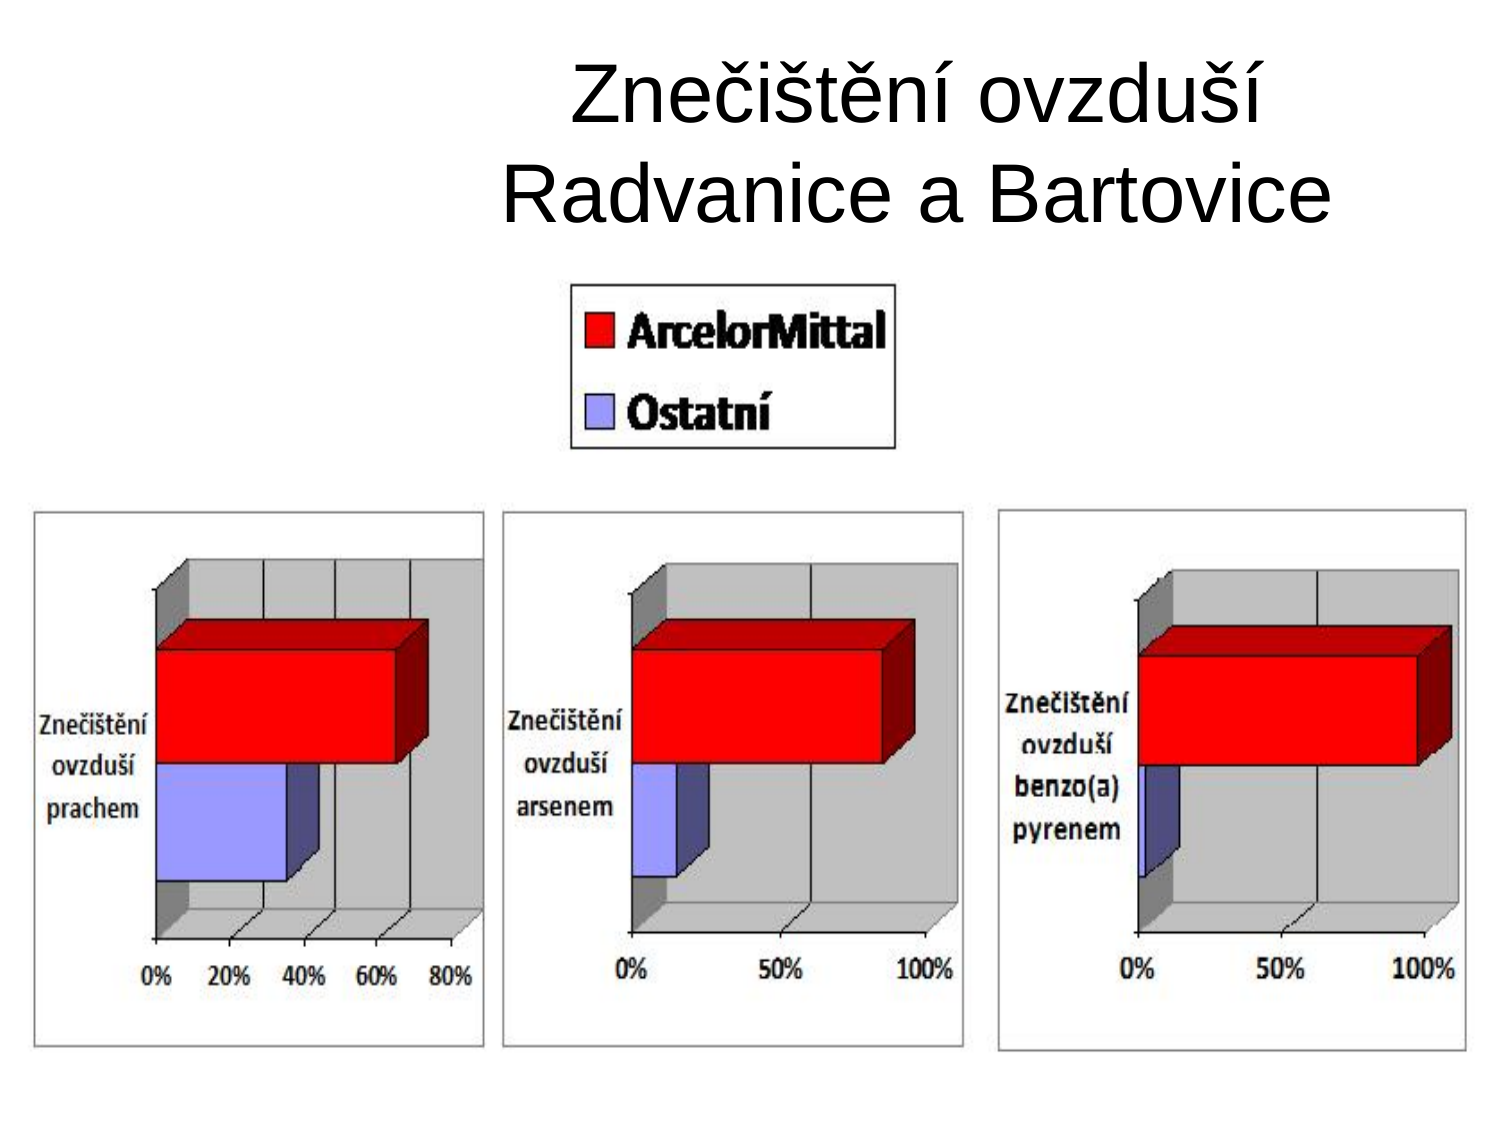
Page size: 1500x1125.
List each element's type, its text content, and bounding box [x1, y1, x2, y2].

text_box [0, 246, 1500, 1125]
title Znečištění ovzduší Radvanice a Bartovice [410, 31, 1425, 246]
